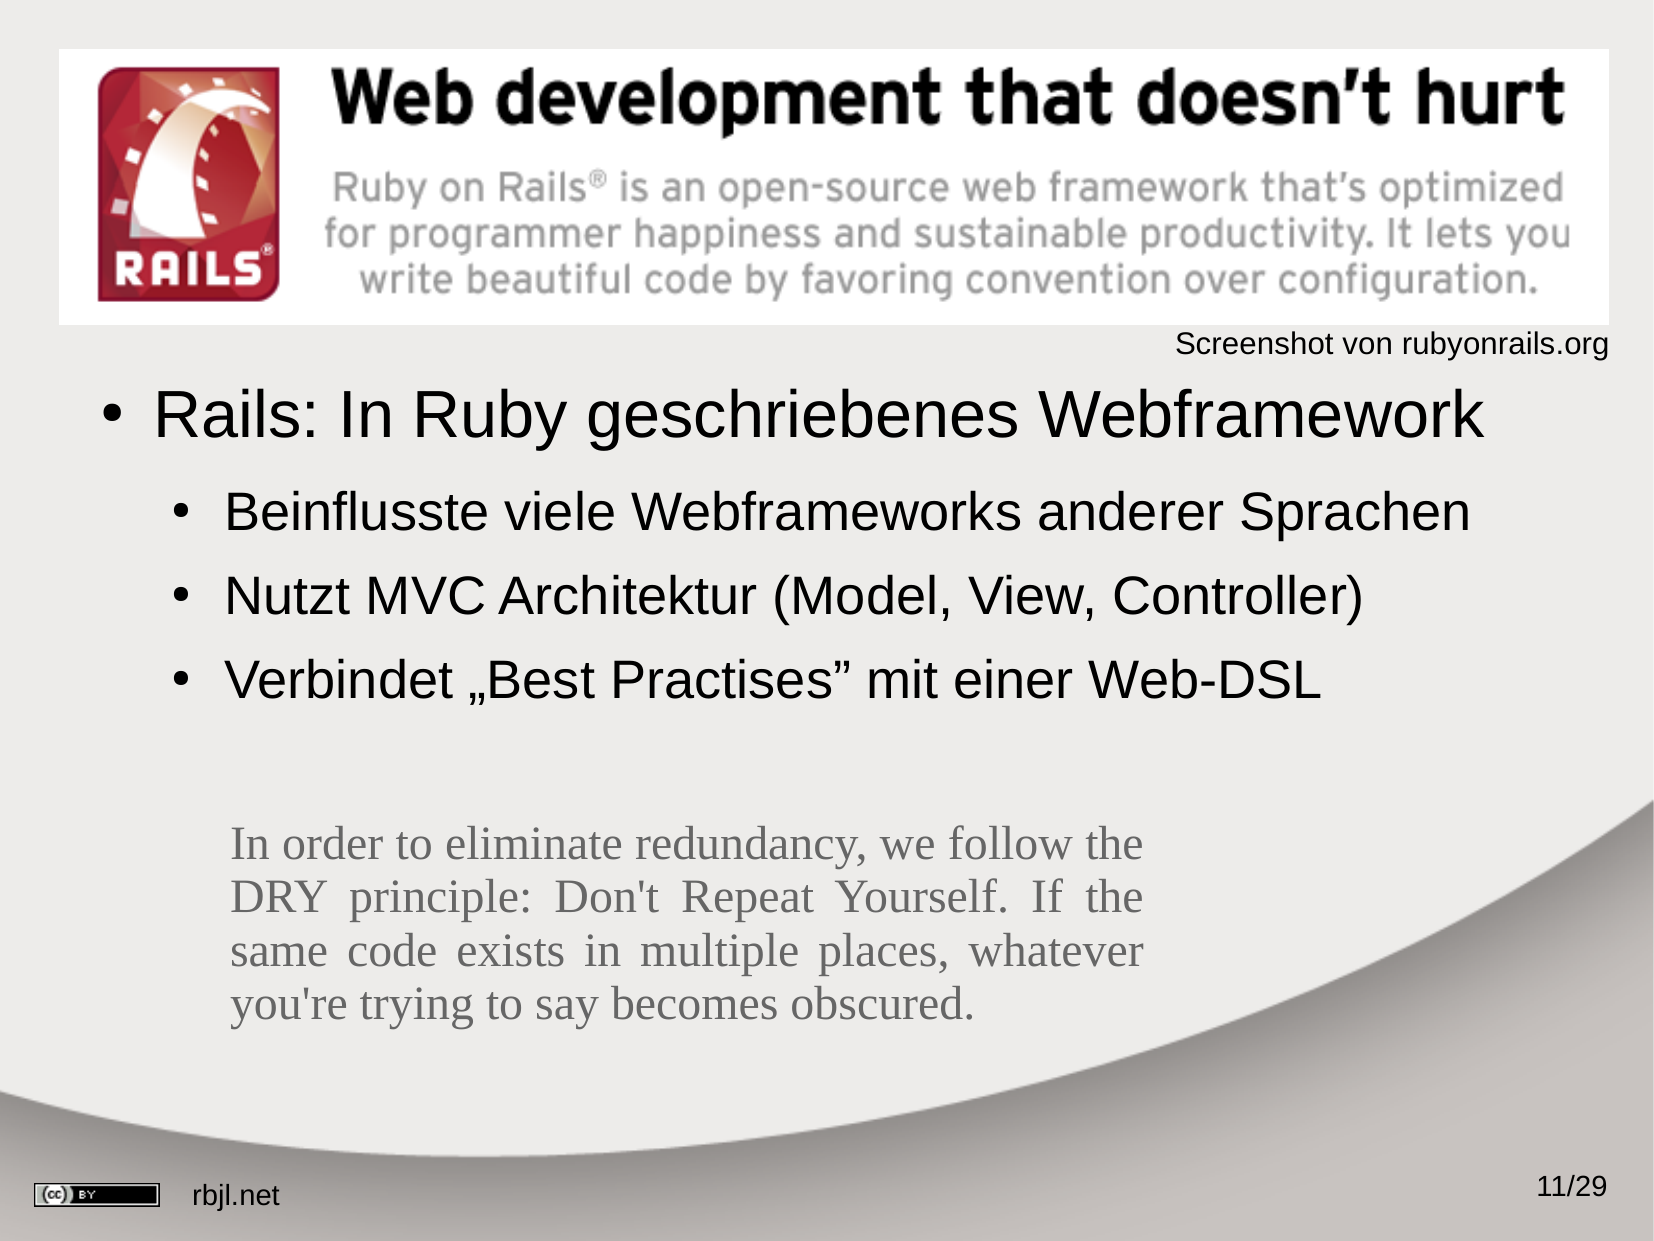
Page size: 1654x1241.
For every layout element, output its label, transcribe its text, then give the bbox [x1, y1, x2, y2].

text_box Screenshot von rubyonrails.org [936, 318, 1626, 369]
text_box In order to eliminate redundancy, we follow the DRY principle: Don't Repeat Yourself. If the same code exists in multiple places, whatever you're trying to say becomes obscured. [215, 809, 1161, 1135]
list Rails: In Ruby geschriebenes Webframework Beinflusste viele Webframeworks anderer Sprachen Nutzt MVC Architektur (Model, View, Controller) Verbindet „Best Practises” mit einer Web-DSL [82, 325, 1571, 1077]
picture [0, 0, 1654, 1241]
